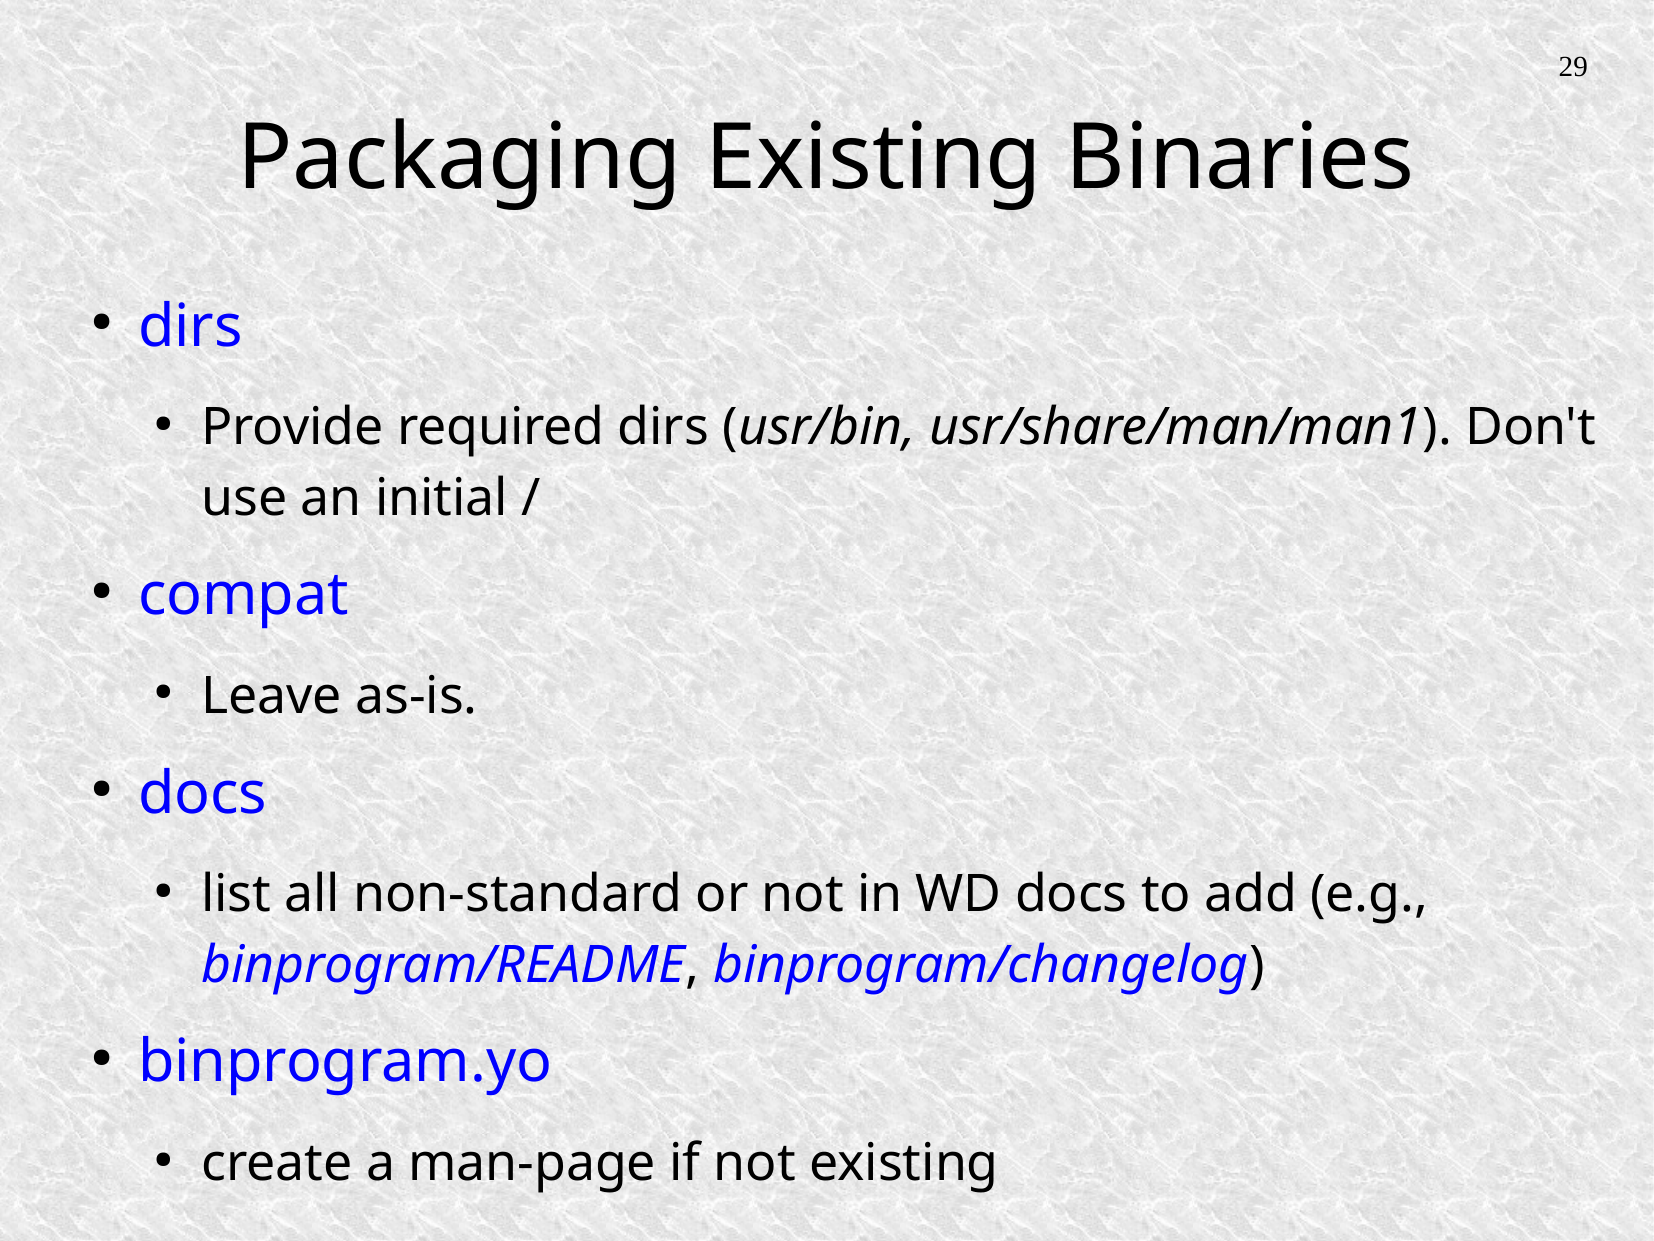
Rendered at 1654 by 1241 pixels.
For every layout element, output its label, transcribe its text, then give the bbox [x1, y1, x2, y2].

list dirs Provide required dirs (usr/bin, usr/share/man/man1). Don't use an initial / compat Leave as-is. docs list all non-standard or not in WD docs to add (e.g., binprogram/README, binprogram/changelog) binprogram.yo create a man-page if not existing [75, 282, 1603, 1206]
picture [0, 0, 1654, 1241]
title Packaging Existing Binaries [82, 56, 1571, 250]
text_box [89, 267, 119, 338]
